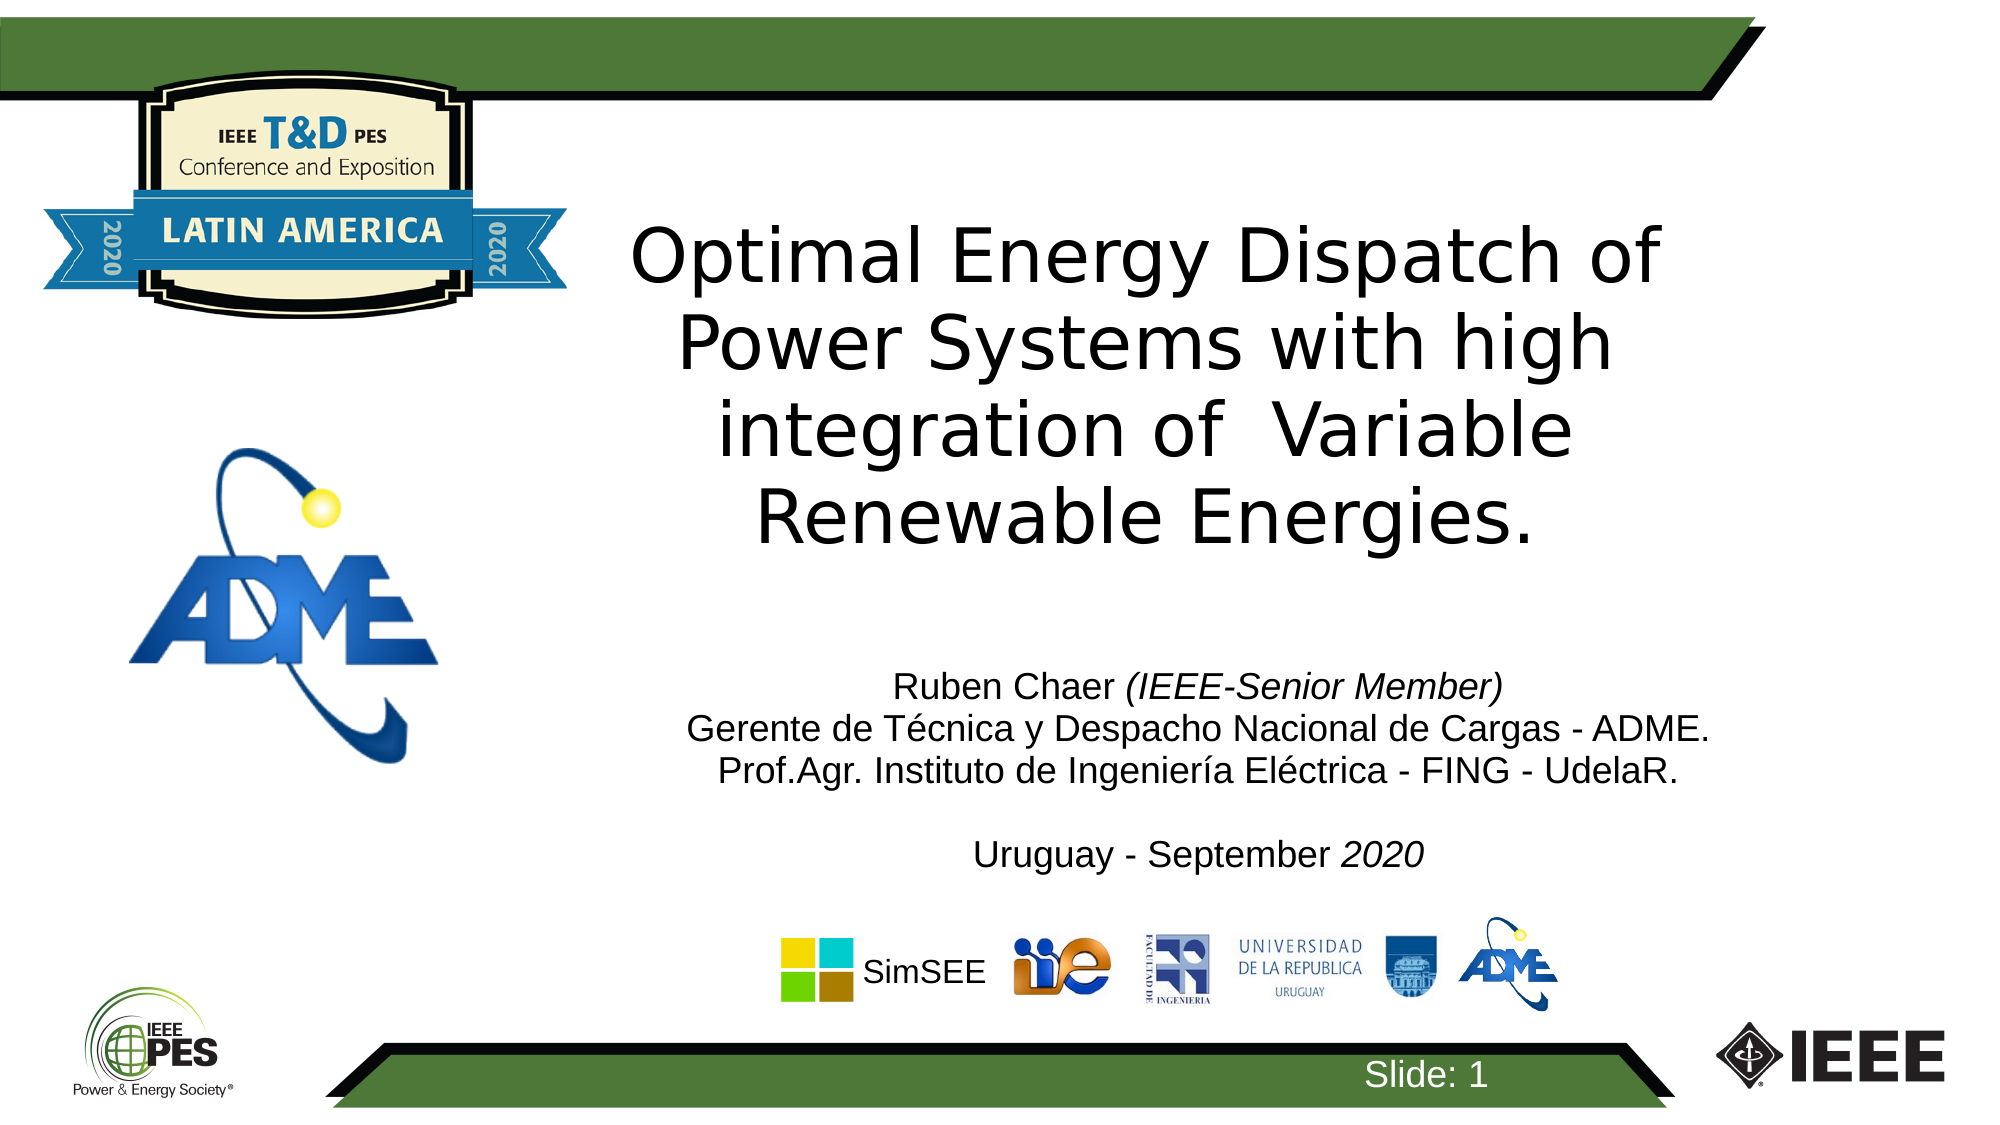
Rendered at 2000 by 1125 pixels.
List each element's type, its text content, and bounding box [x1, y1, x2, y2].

picture [0, 0, 2000, 1125]
text_box [826, 906, 1689, 1028]
title Ruben Chaer (IEEE-Senior Member) Gerente de Técnica y Despacho Nacional de Cargas - ADME. Prof.Agr. Instituto de Ingeniería Eléctrica - FING - UdelaR. Uruguay - September 2020 [637, 644, 1760, 897]
text_box SimSEE [847, 945, 1004, 998]
list Optimal Energy Dispatch of Power Systems with high integration of Variable Renewable Energies. [625, 212, 1666, 591]
